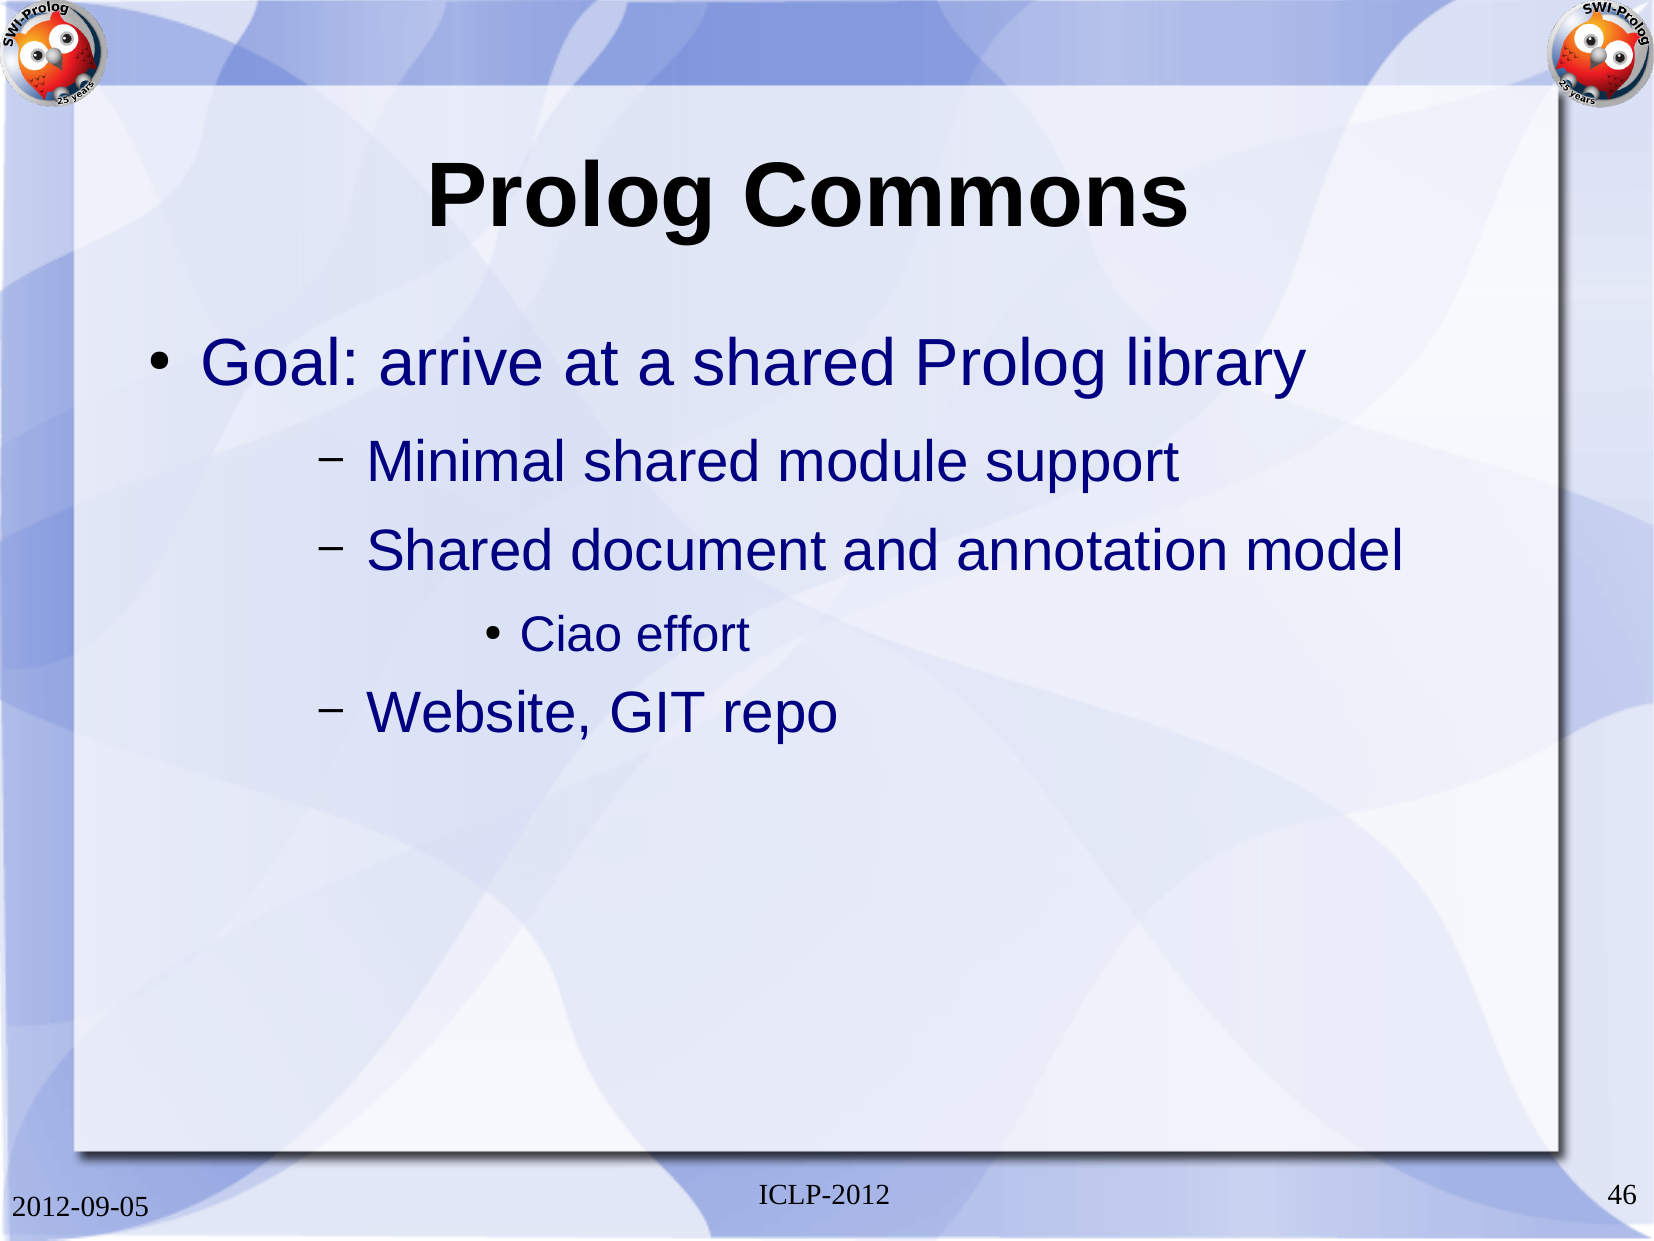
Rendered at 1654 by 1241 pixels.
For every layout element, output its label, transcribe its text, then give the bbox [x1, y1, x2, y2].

picture [0, 0, 1654, 1241]
list Goal: arrive at a shared Prolog library Minimal shared module support Shared document and annotation model Ciao effort Website, GIT repo [129, 324, 1489, 1045]
title Prolog Commons [82, 90, 1536, 298]
